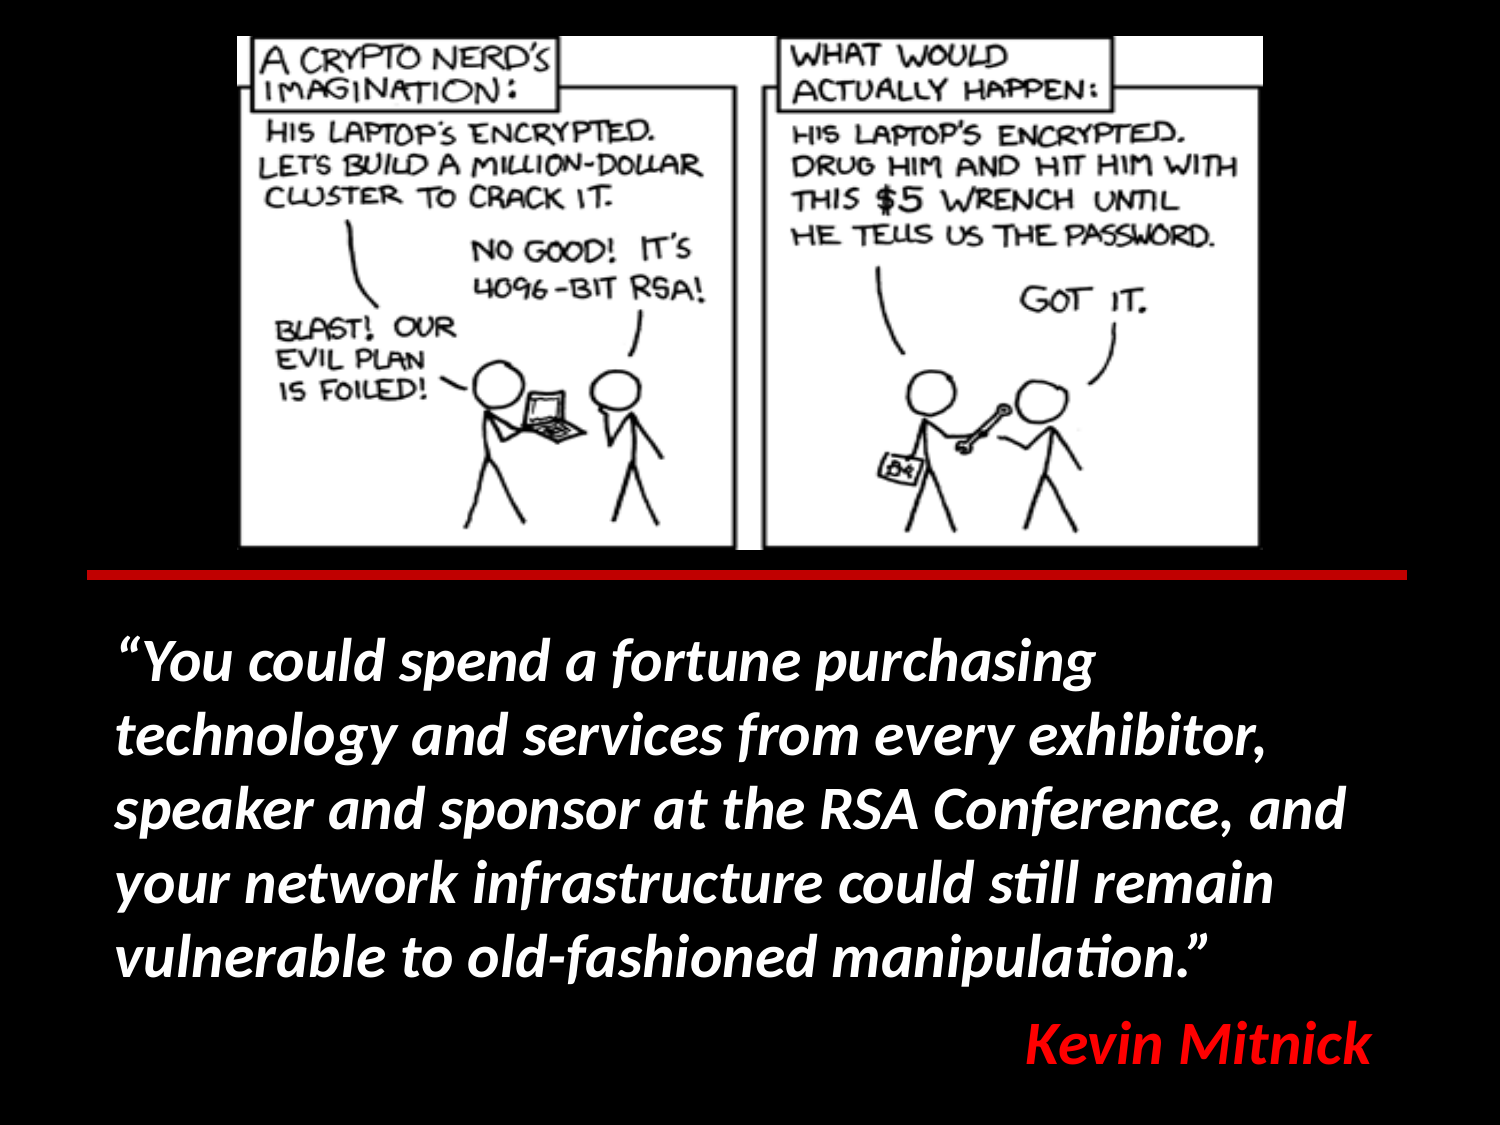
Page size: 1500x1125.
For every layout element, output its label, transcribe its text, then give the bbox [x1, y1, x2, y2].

picture [237, 36, 1263, 550]
title Social Engineering [112, 187, 1388, 570]
subtitle “You could spend a fortune purchasing technology and services from every exhibitor, speaker and sponsor at the RSA Conference, and your network infrastructure could still remain vulnerable to old-fashioned manipulation.” Kevin Mitnick [99, 612, 1388, 1113]
title Social Engineering [112, 580, 1388, 591]
